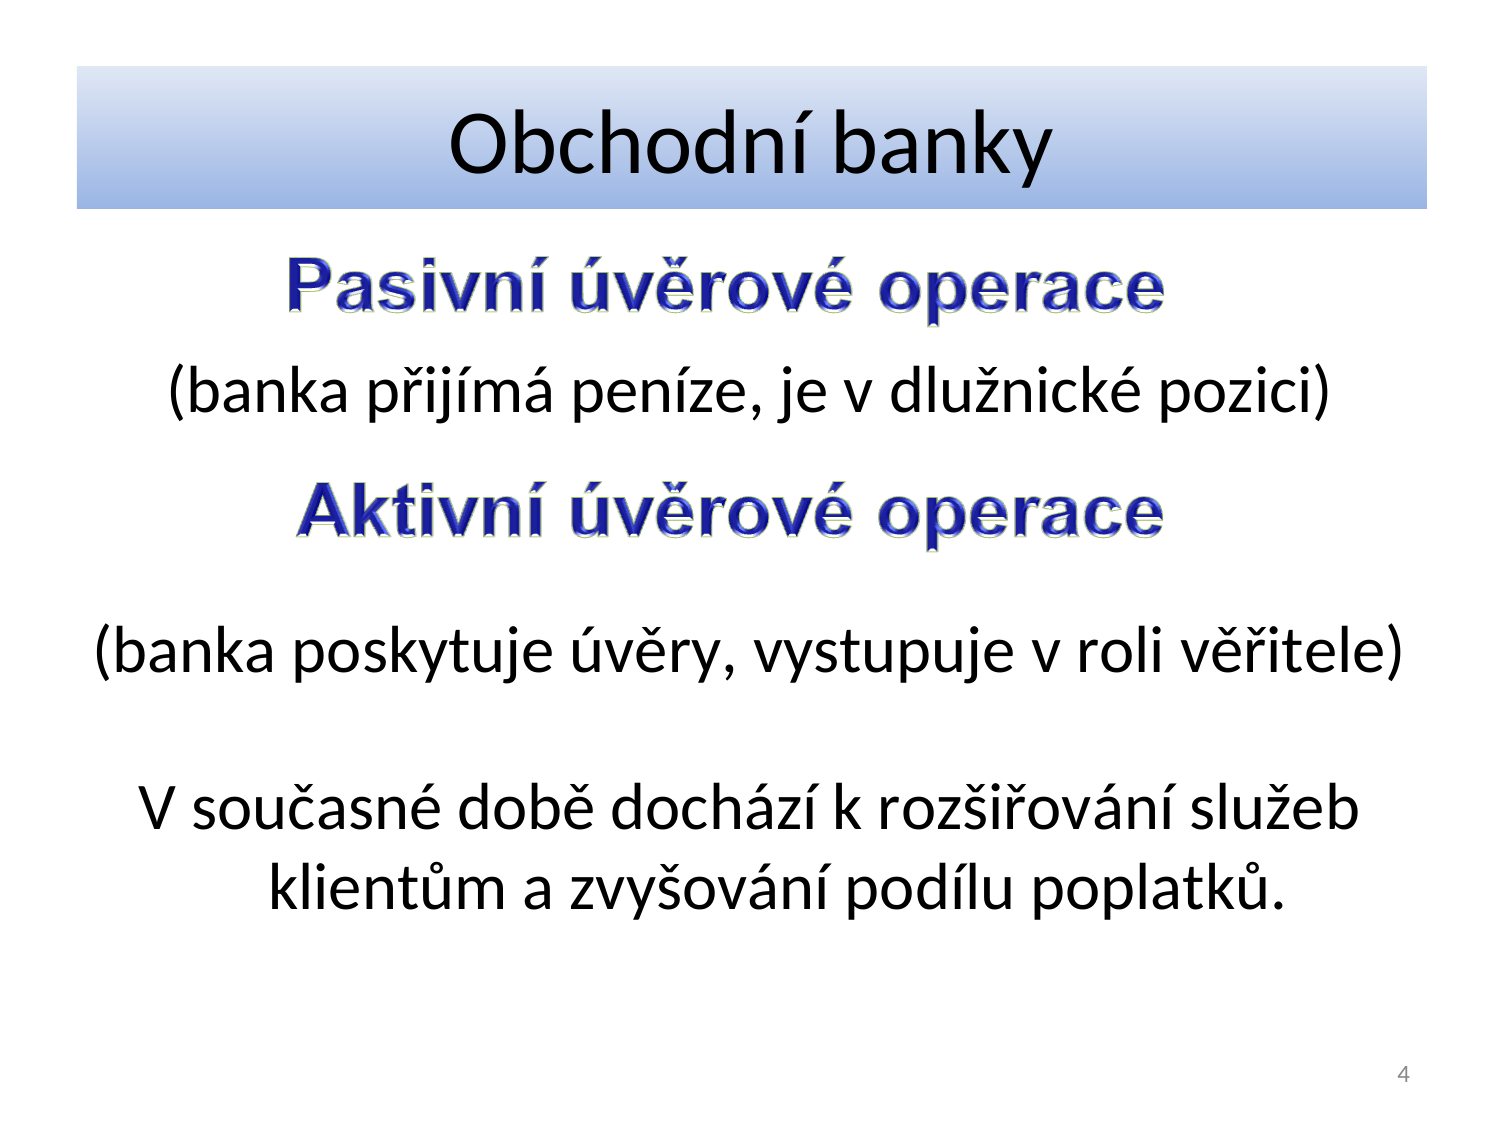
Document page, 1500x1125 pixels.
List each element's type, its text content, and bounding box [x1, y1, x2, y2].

picture [237, 214, 1233, 340]
title Obchodní banky [76, 66, 1427, 209]
text_box <číslo> [1074, 1042, 1426, 1103]
picture [249, 439, 1232, 564]
list (banka přijímá peníze, je v dlužnické pozici) (banka poskytuje úvěry, vystupuje v roli věřitele) V současné době dochází k rozšiřování služeb klientům a zvyšování podílu poplatků. [75, 231, 1426, 1124]
